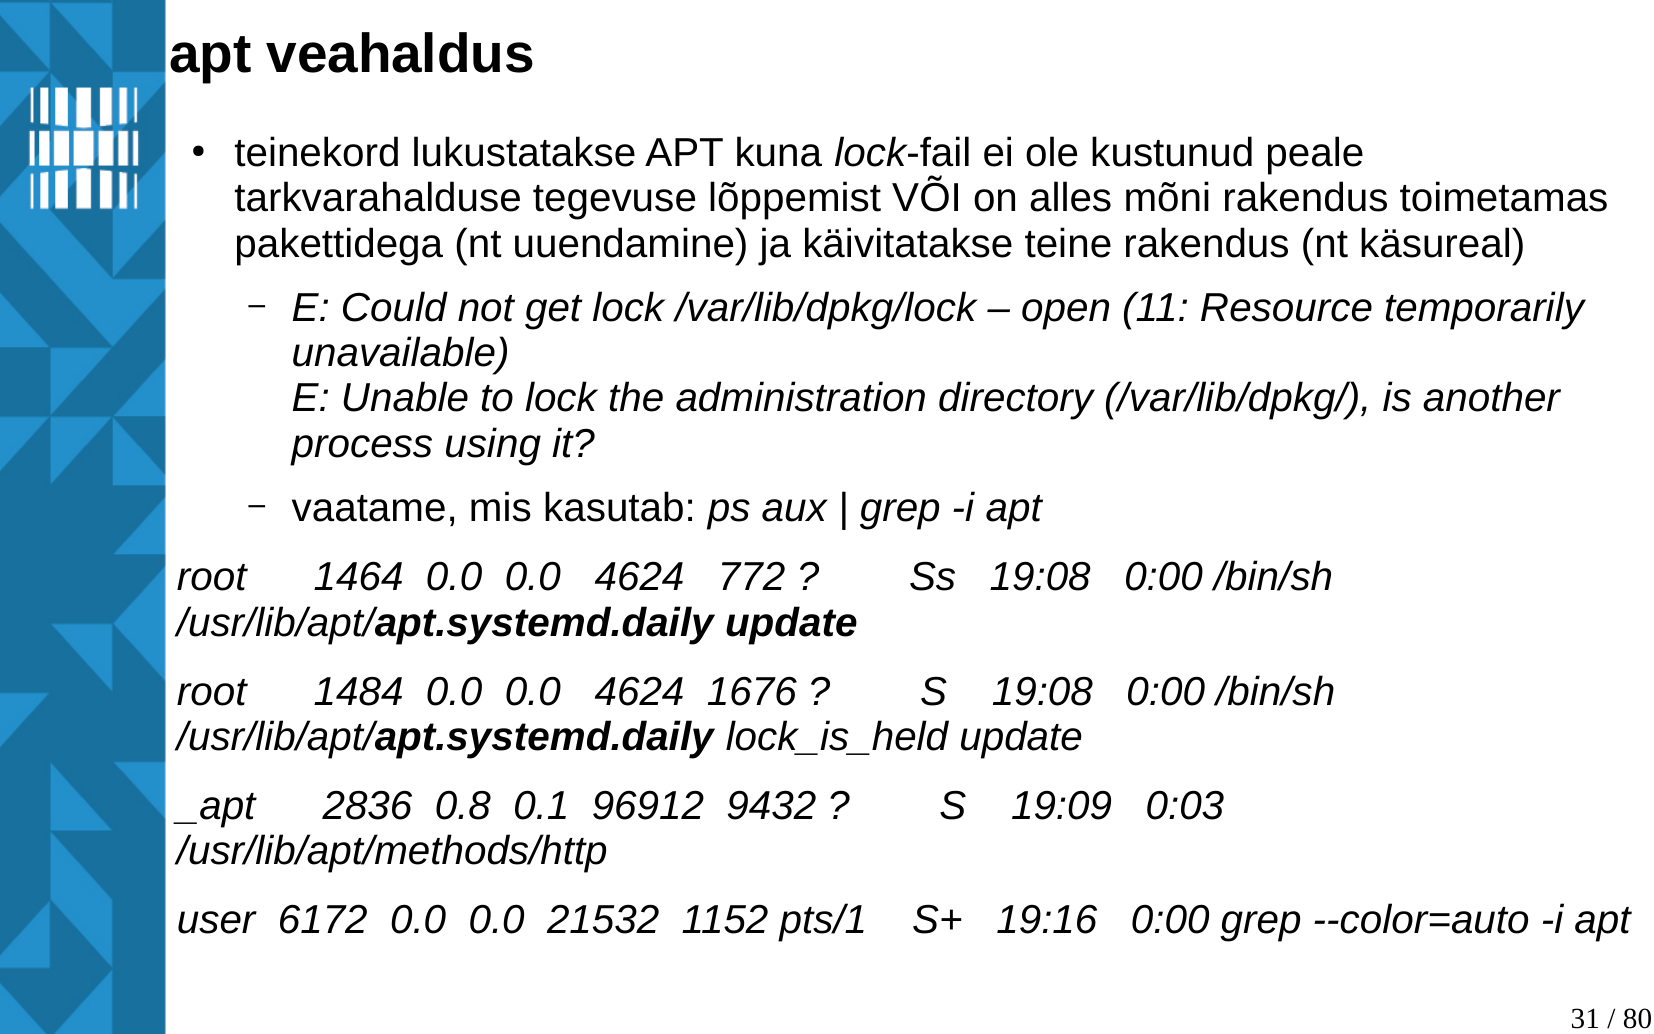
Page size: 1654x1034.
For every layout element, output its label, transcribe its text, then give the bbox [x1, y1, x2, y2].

list teinekord lukustatakse APT kuna lock-fail ei ole kustunud peale tarkvarahalduse tegevuse lõppemist VÕI on alles mõni rakendus toimetamas pakettidega (nt uuendamine) ja käivitatakse teine rakendus (nt käsureal) E: Could not get lock /var/lib/dpkg/lock – open (11: Resource temporarily unavailable) E: Unable to lock the administration directory (/var/lib/dpkg/), is another process using it? vaatame, mis kasutab: ps aux | grep -i apt root 1464 0.0 0.0 4624 772 ? Ss 19:08 0:00 /bin/sh /usr/lib/apt/apt.systemd.daily update root 1484 0.0 0.0 4624 1676 ? S 19:08 0:00 /bin/sh /usr/lib/apt/apt.systemd.daily lock_is_held update _apt 2836 0.8 0.1 96912 9432 ? S 19:09 0:03 /usr/lib/apt/methods/http user 6172 0.0 0.0 21532 1152 pts/1 S+ 19:16 0:00 grep --color=auto -i apt [176, 129, 1638, 997]
title apt veahaldus [169, 11, 1571, 95]
